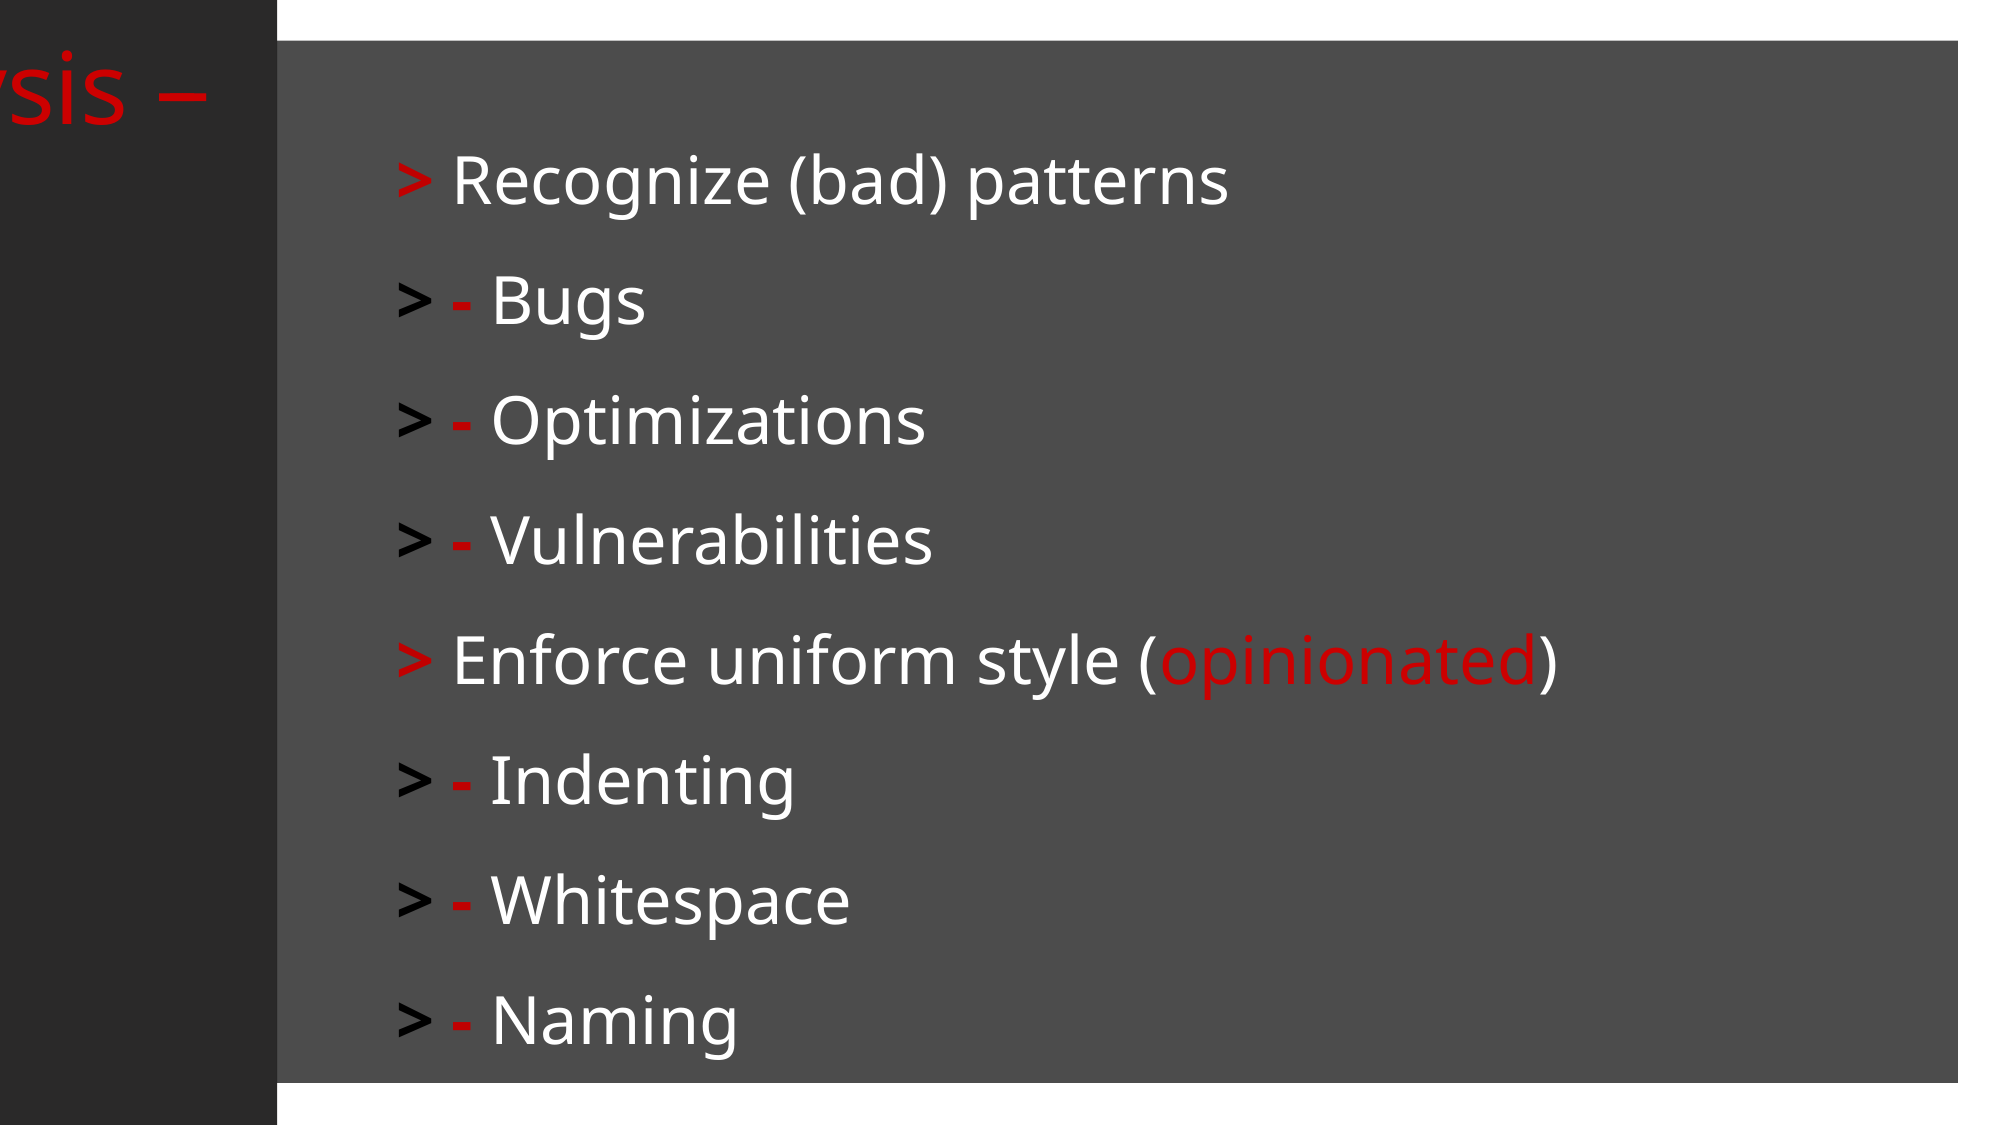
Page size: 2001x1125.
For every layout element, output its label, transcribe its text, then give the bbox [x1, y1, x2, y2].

text_box - static code analysis --- [74, 17, 226, 1115]
text_box [0, 0, 1958, 1125]
text_box > Recognize (bad) patterns > - Bugs > - Optimizations > - Vulnerabilities > Enforce uniform style (opinionated) > - Indenting > - Whitespace > - Naming [381, 90, 1660, 1060]
